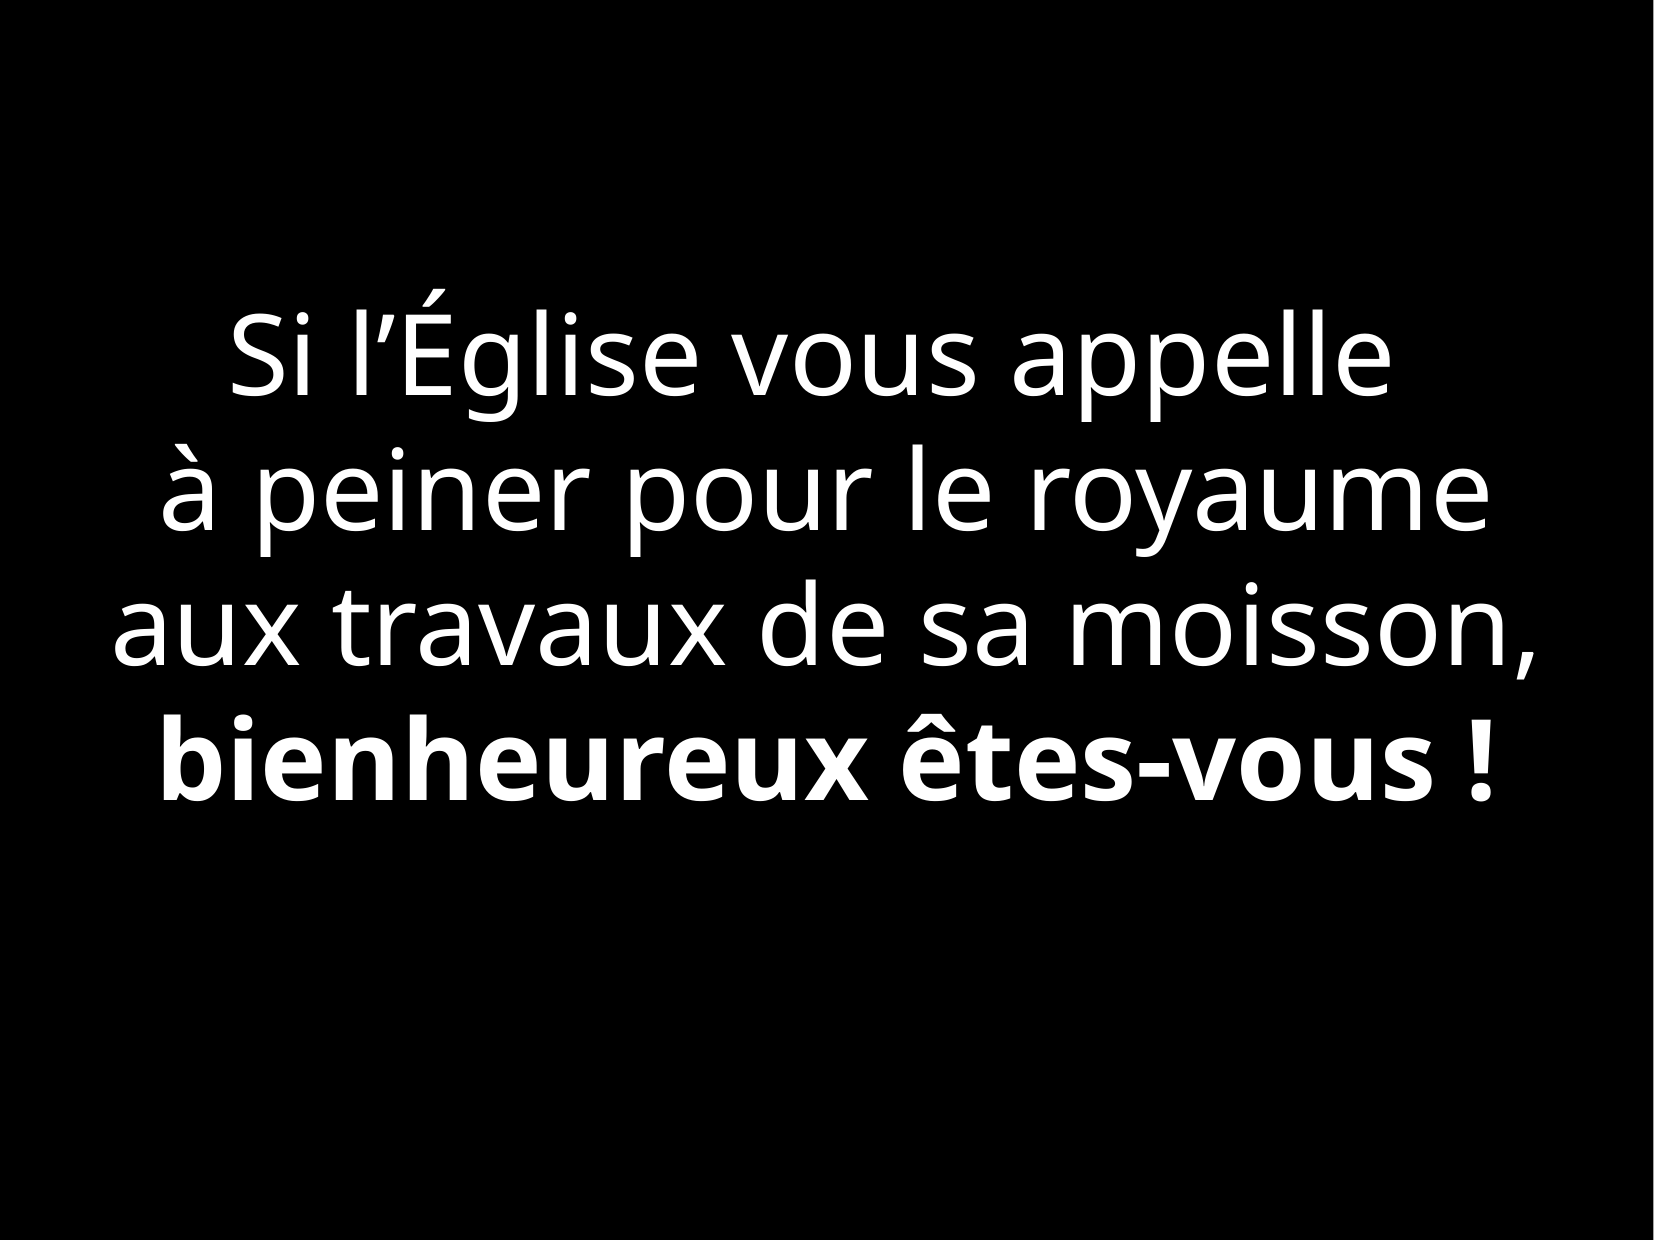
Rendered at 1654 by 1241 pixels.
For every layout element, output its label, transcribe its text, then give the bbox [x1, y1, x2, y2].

text_box Si l’Église vous appelle à peiner pour le royaume aux travaux de sa moisson, bienheureux êtes-vous ! [0, 346, 1654, 925]
